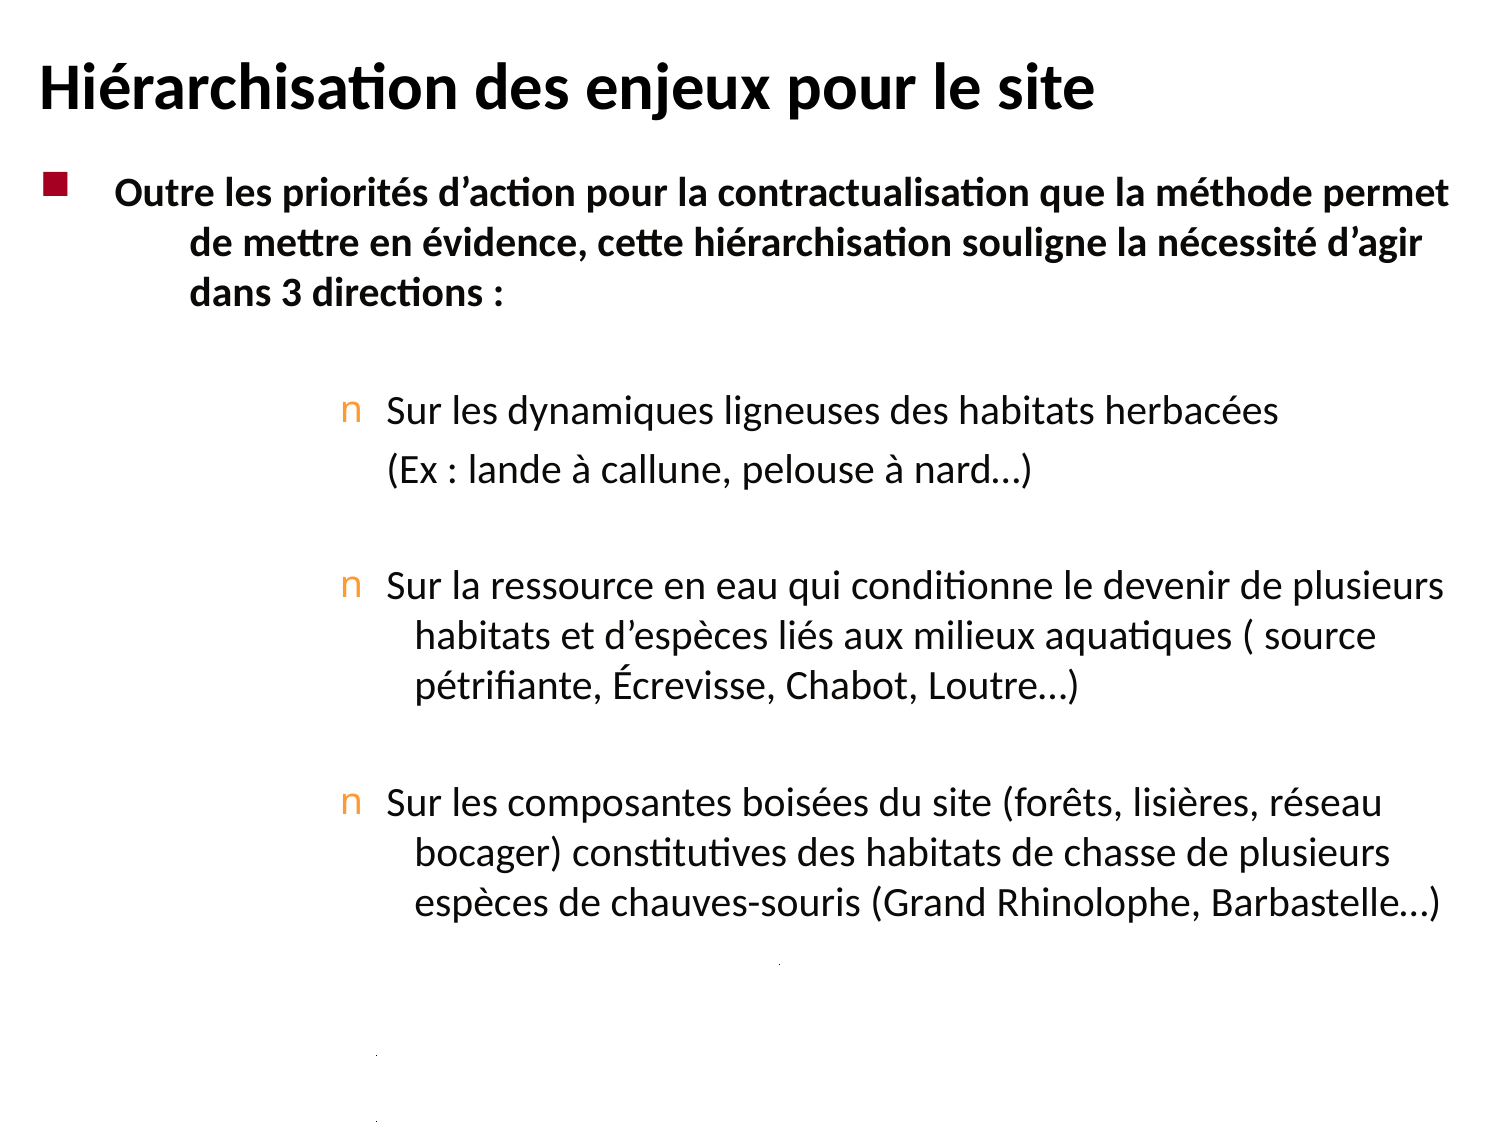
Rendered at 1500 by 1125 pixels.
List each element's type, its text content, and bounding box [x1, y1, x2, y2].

text_box Outre les priorités d’action pour la contractualisation que la méthode permet de mettre en évidence, cette hiérarchisation souligne la nécessité d’agir dans 3 directions : Sur les dynamiques ligneuses des habitats herbacées (Ex : lande à callune, pelouse à nard…) Sur la ressource en eau qui conditionne le devenir de plusieurs habitats et d’espèces liés aux milieux aquatiques ( source pétrifiante, Écrevisse, Chabot, Loutre…) Sur les composantes boisées du site (forêts, lisières, réseau bocager) constitutives des habitats de chasse de plusieurs espèces de chauves-souris (Grand Rhinolophe, Barbastelle…) [25, 157, 1471, 1069]
text_box Hiérarchisation des enjeux pour le site [24, 19, 1252, 134]
